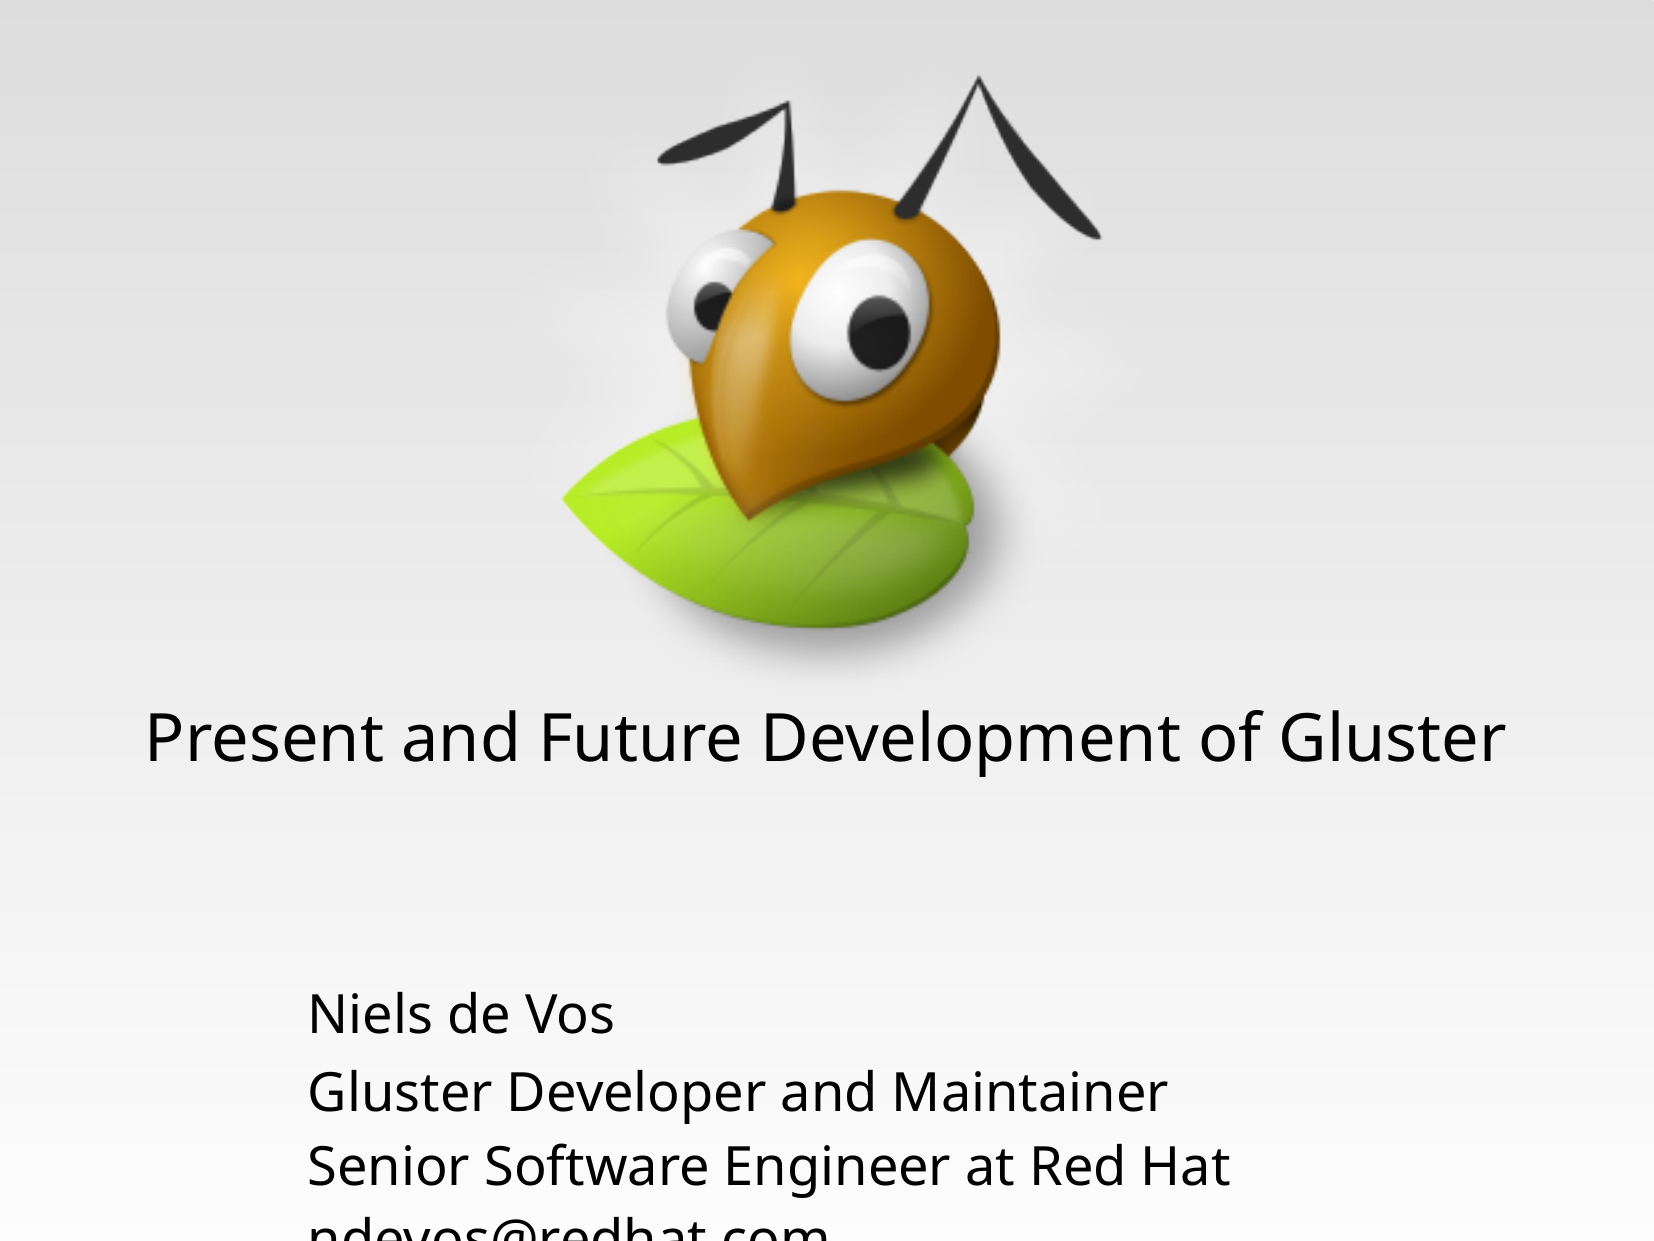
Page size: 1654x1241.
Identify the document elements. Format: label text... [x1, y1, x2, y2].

picture [471, 51, 1183, 690]
subtitle Present and Future Development of Gluster Niels de Vos Gluster Developer and Maintainer Senior Software Engineer at Red Hat ndevos@redhat.com [82, 690, 1571, 1231]
